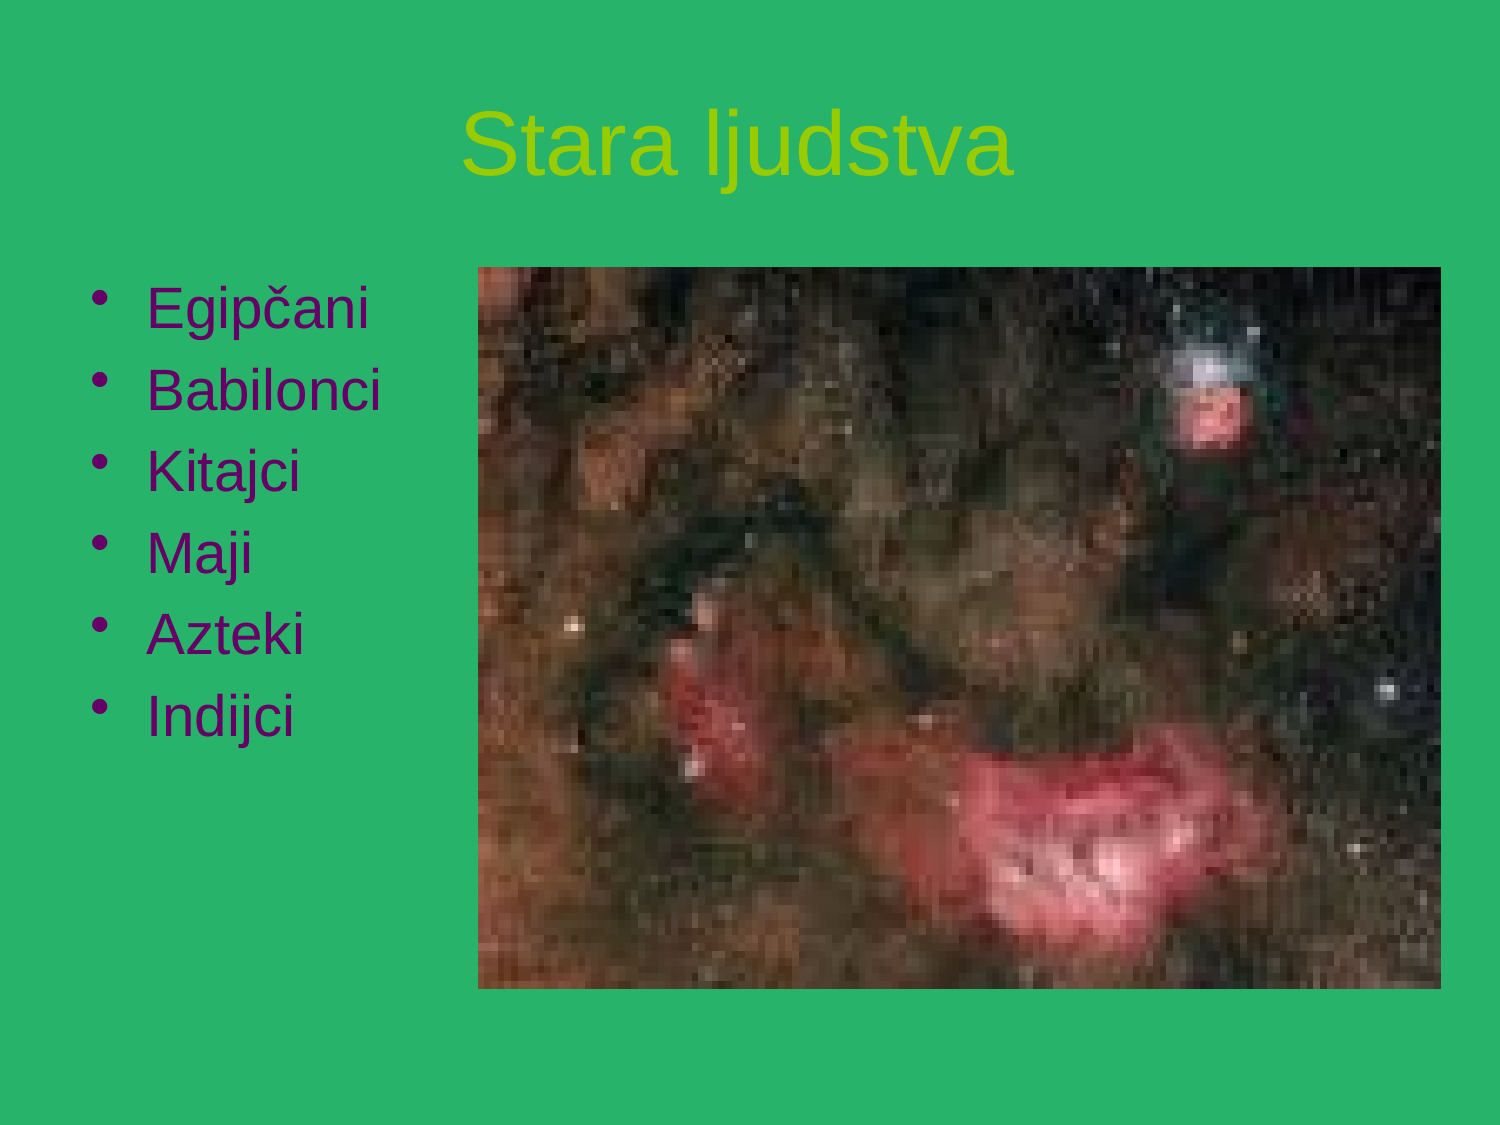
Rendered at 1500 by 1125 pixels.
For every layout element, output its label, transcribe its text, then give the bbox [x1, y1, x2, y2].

list Egipčani Babilonci Kitajci Maji Azteki Indijci [75, 262, 738, 1005]
picture [478, 267, 1441, 989]
title Stara ljudstva [75, 45, 1425, 233]
